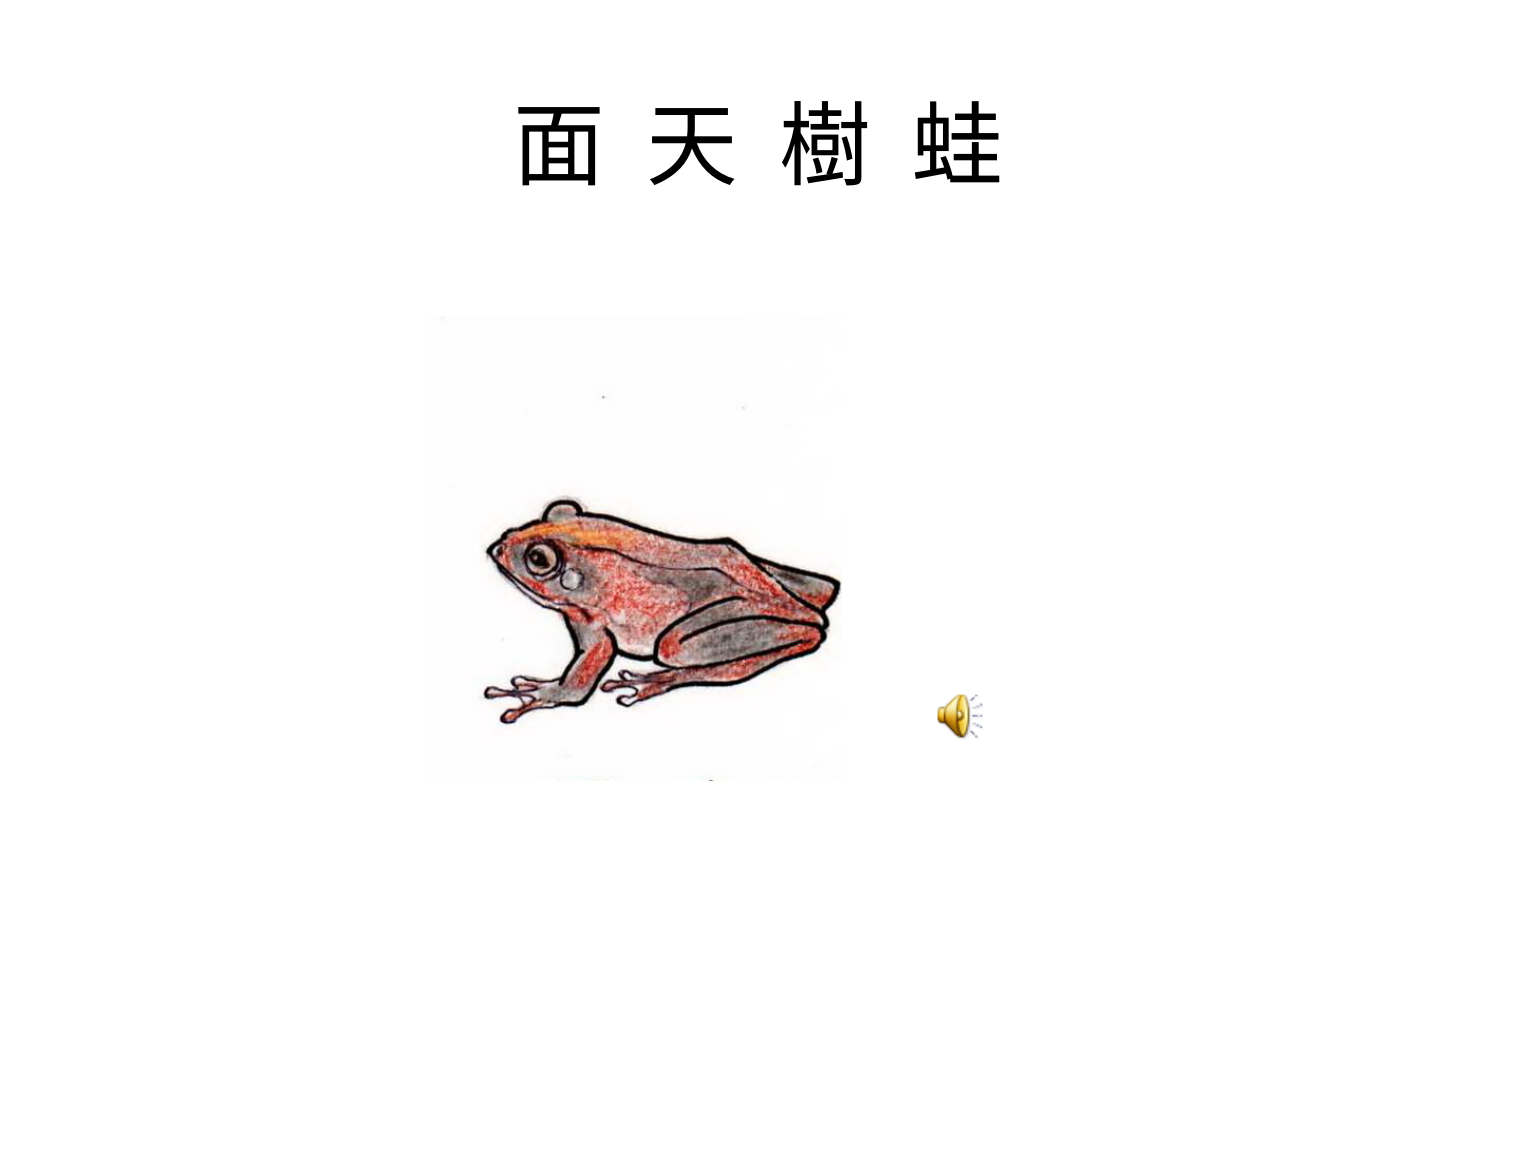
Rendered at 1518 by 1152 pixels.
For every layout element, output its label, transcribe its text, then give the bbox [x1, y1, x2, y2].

picture [428, 316, 842, 781]
picture [936, 693, 987, 745]
title 面 天 樹 蛙 [75, 46, 1443, 238]
